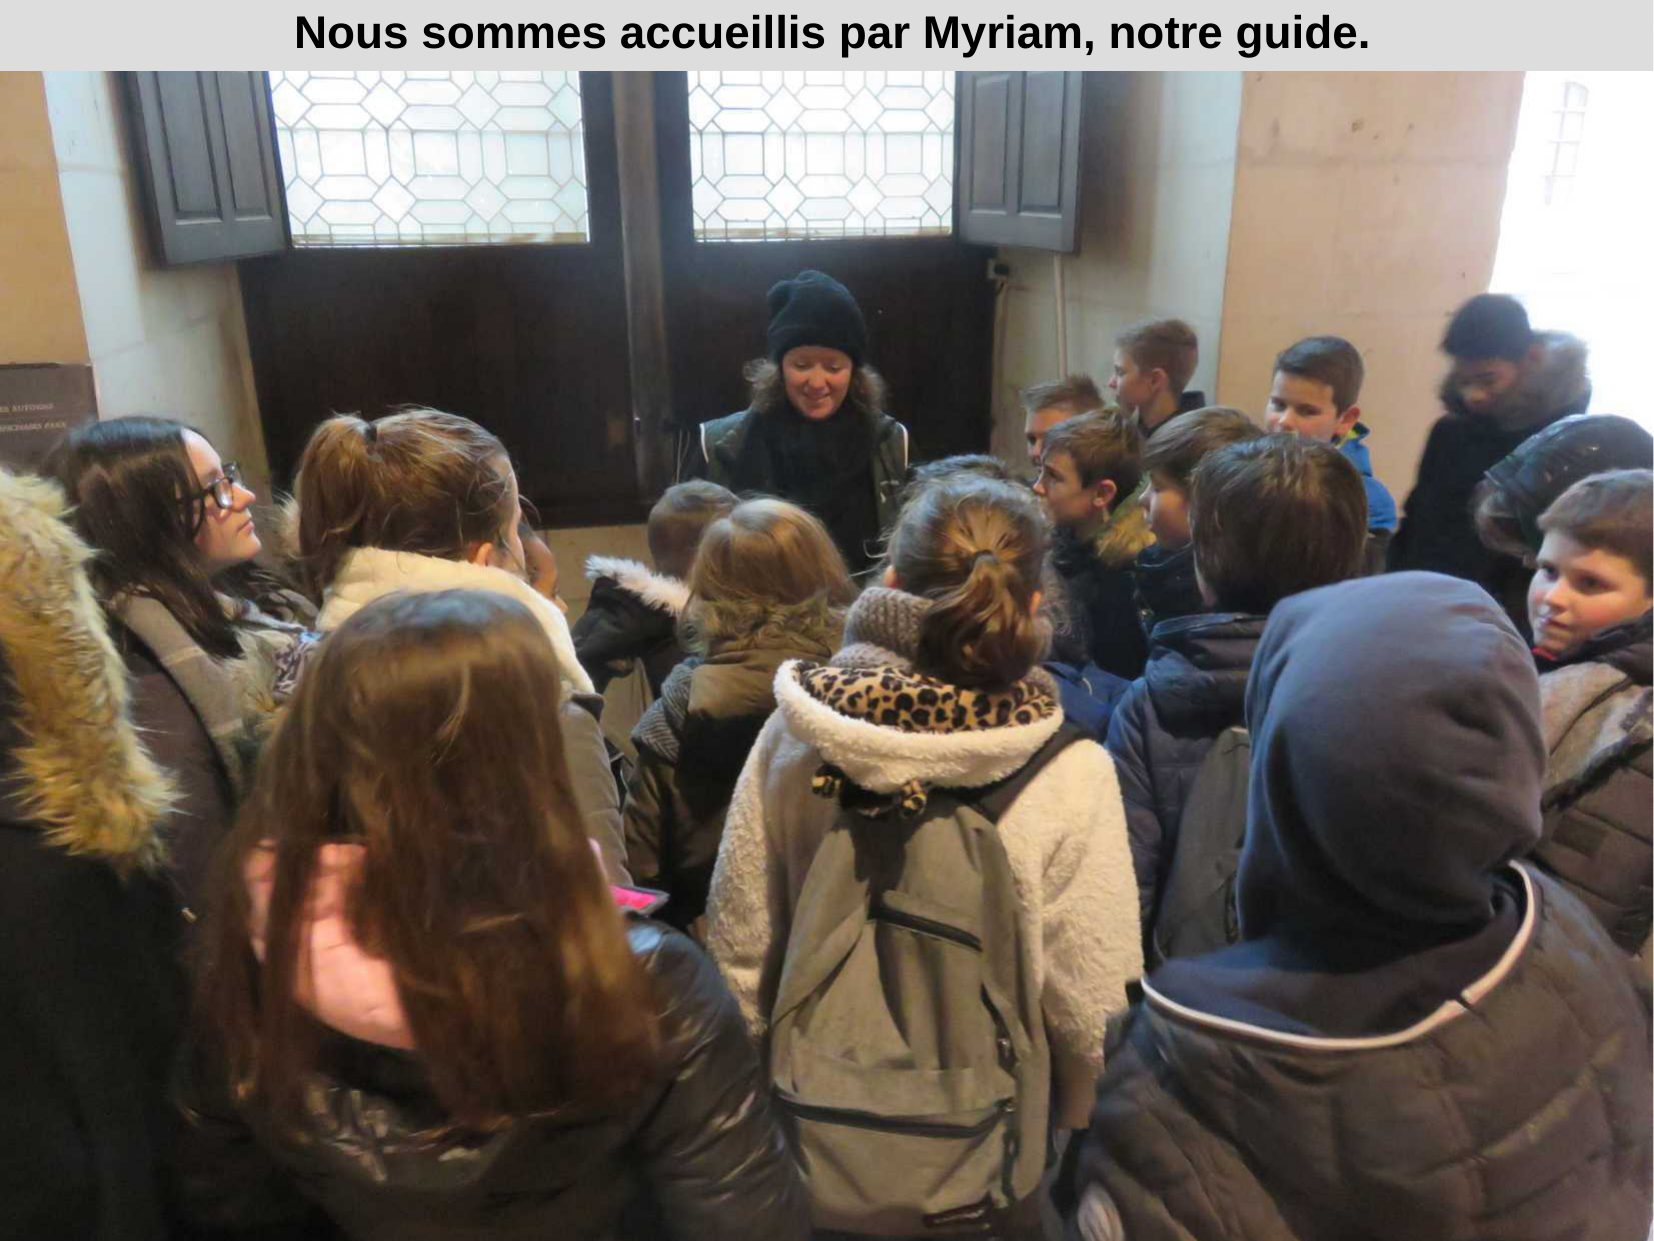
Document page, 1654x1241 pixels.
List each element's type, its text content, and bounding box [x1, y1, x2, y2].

text_box Nous sommes accueillis par Myriam, notre guide. [0, 0, 1654, 71]
picture [0, 71, 1654, 1241]
